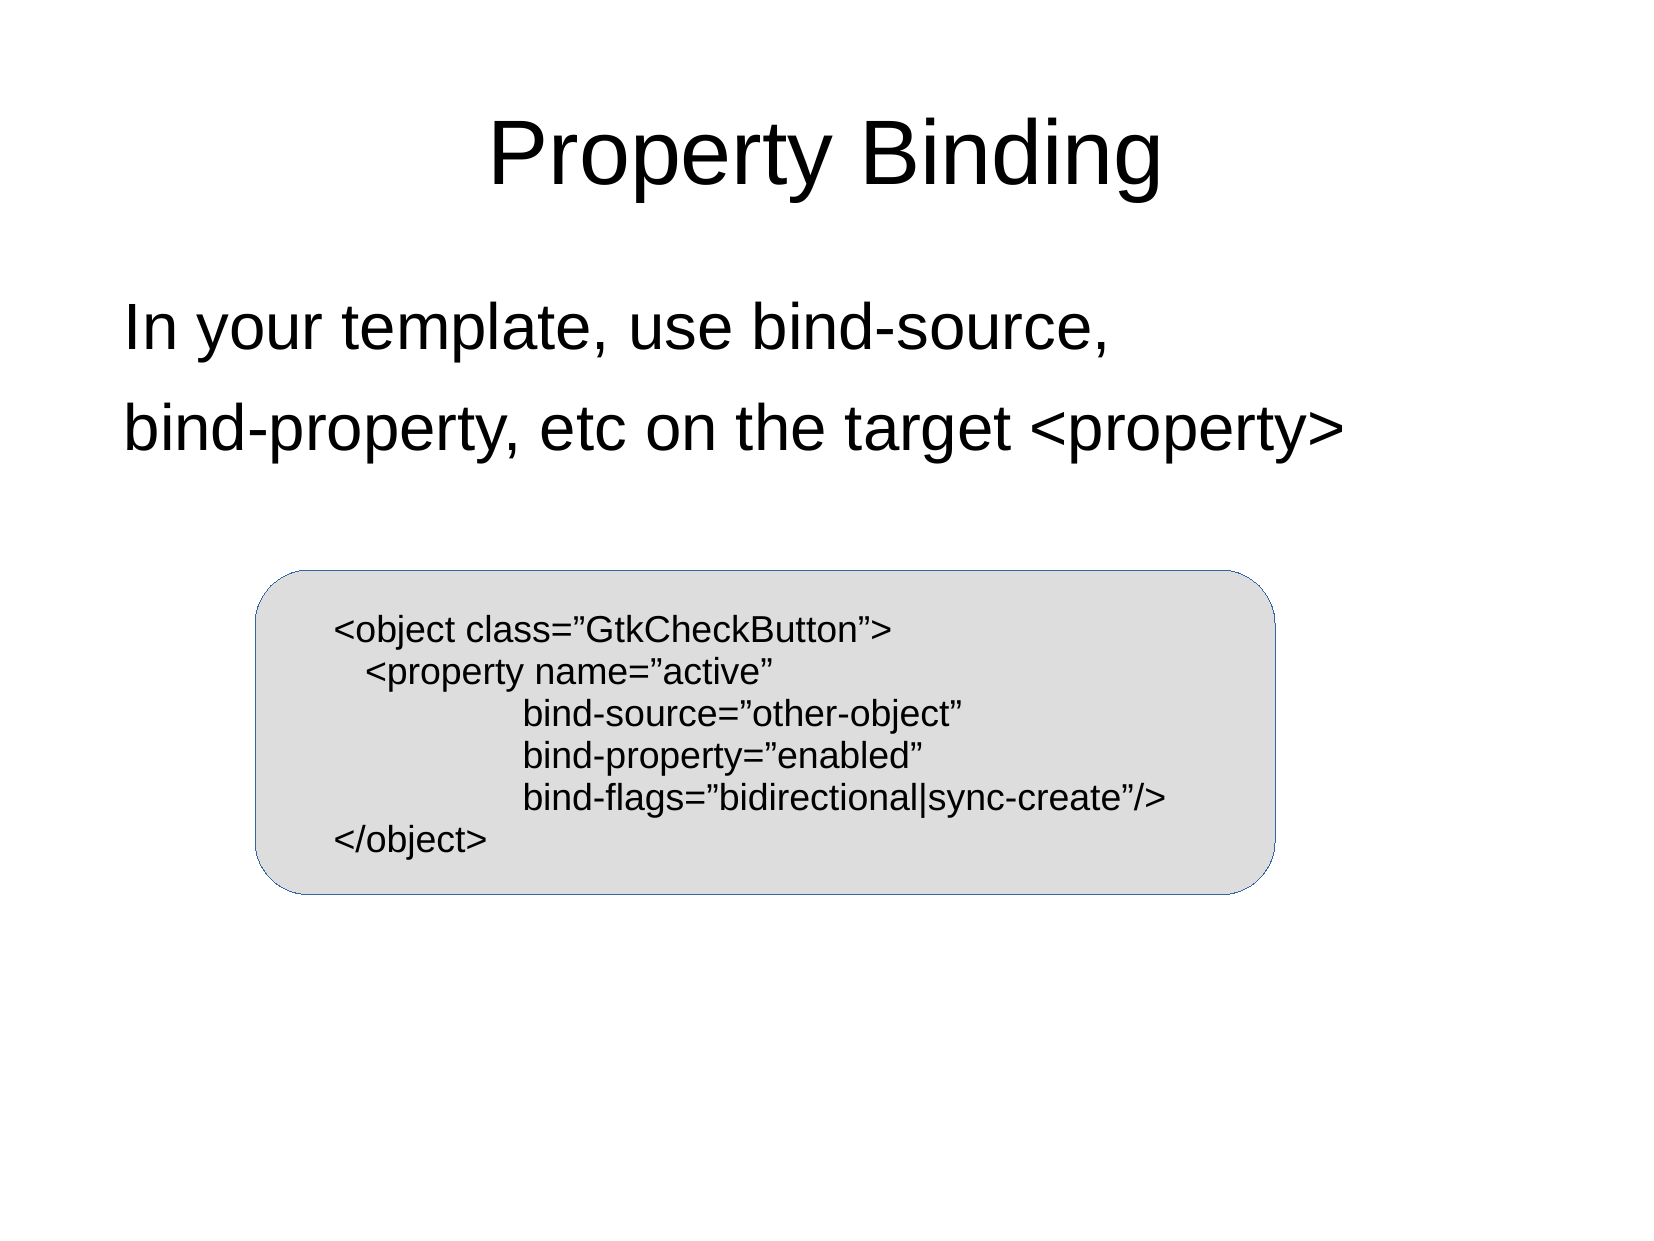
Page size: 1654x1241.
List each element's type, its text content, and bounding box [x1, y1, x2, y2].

list In your template, use bind-source, bind-property, etc on the target <property> [123, 290, 1530, 466]
text_box [255, 570, 1276, 895]
text_box <object class=”GtkCheckButton”> <property name=”active” bind-source=”other-object” bind-property=”enabled” bind-flags=”bidirectional|sync-create”/> </object> [318, 600, 1264, 883]
title Property Binding [82, 49, 1571, 257]
